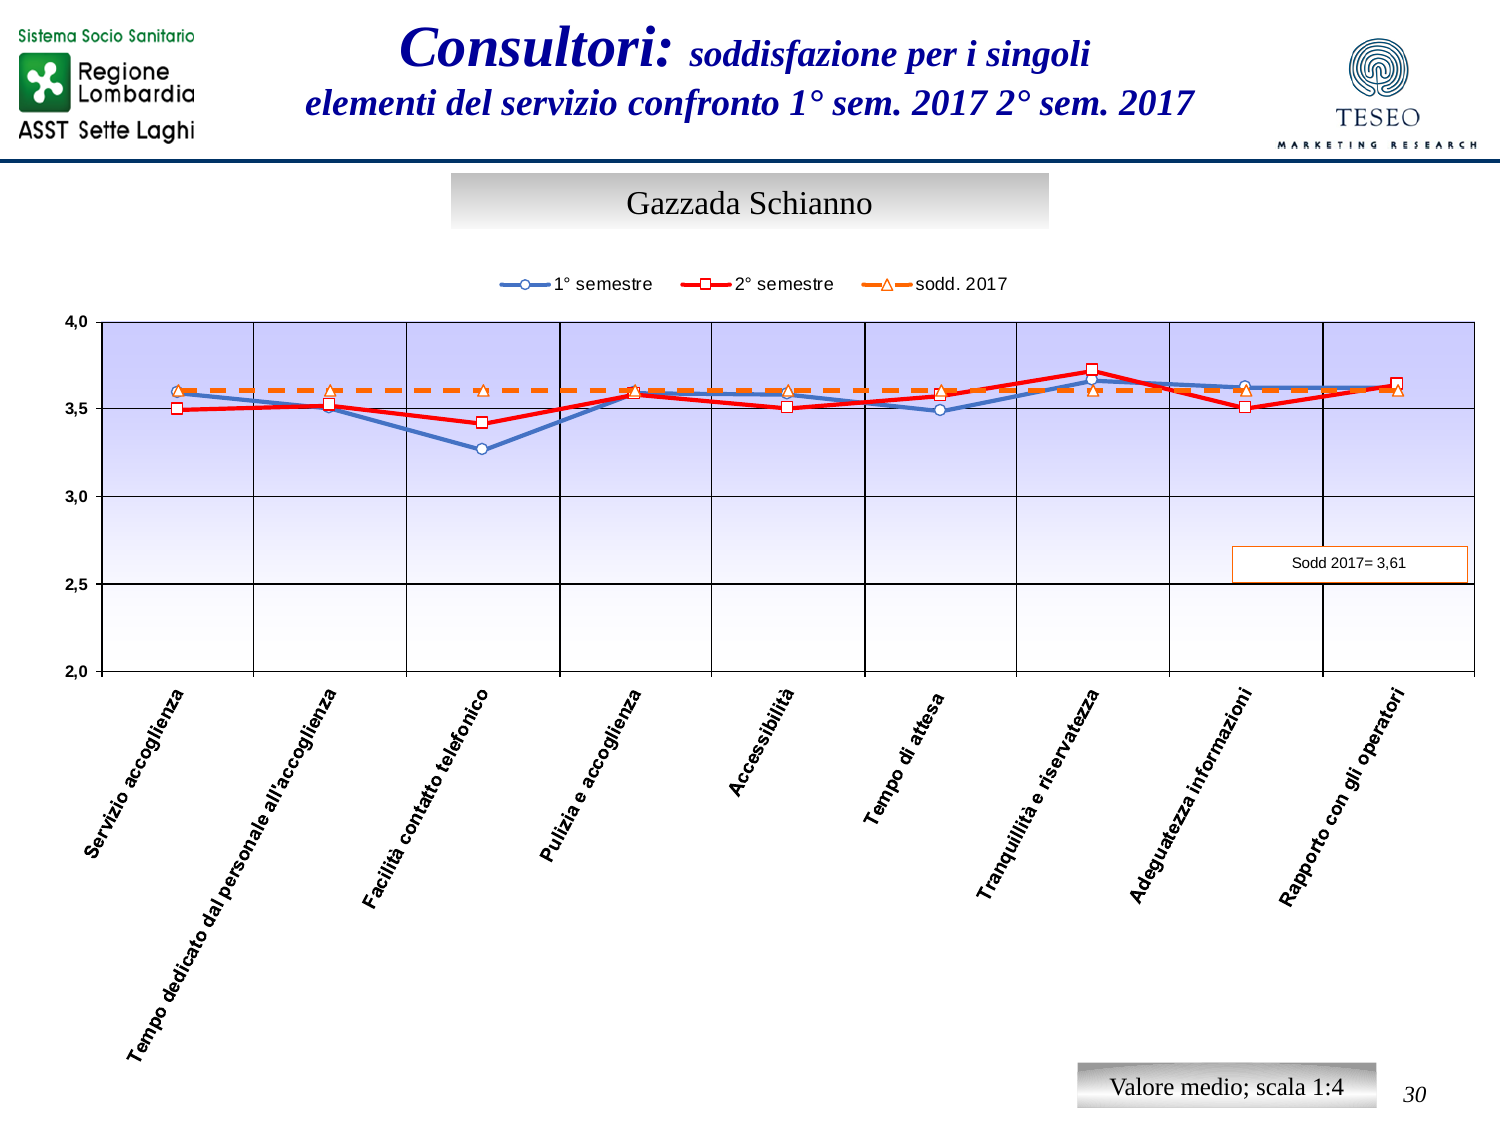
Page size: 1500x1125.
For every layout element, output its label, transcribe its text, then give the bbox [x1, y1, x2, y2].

picture [19, 26, 194, 148]
text_box Valore medio; scala 1:4 [1077, 1062, 1377, 1108]
text_box Gazzada Schianno [451, 173, 1049, 229]
text_box Consultori: soddisfazione per i singoli elementi del servizio confronto 1° sem. 2017 2° sem. 2017 [206, 25, 1294, 151]
picture [1294, 30, 1481, 149]
picture [21, 257, 1479, 1086]
